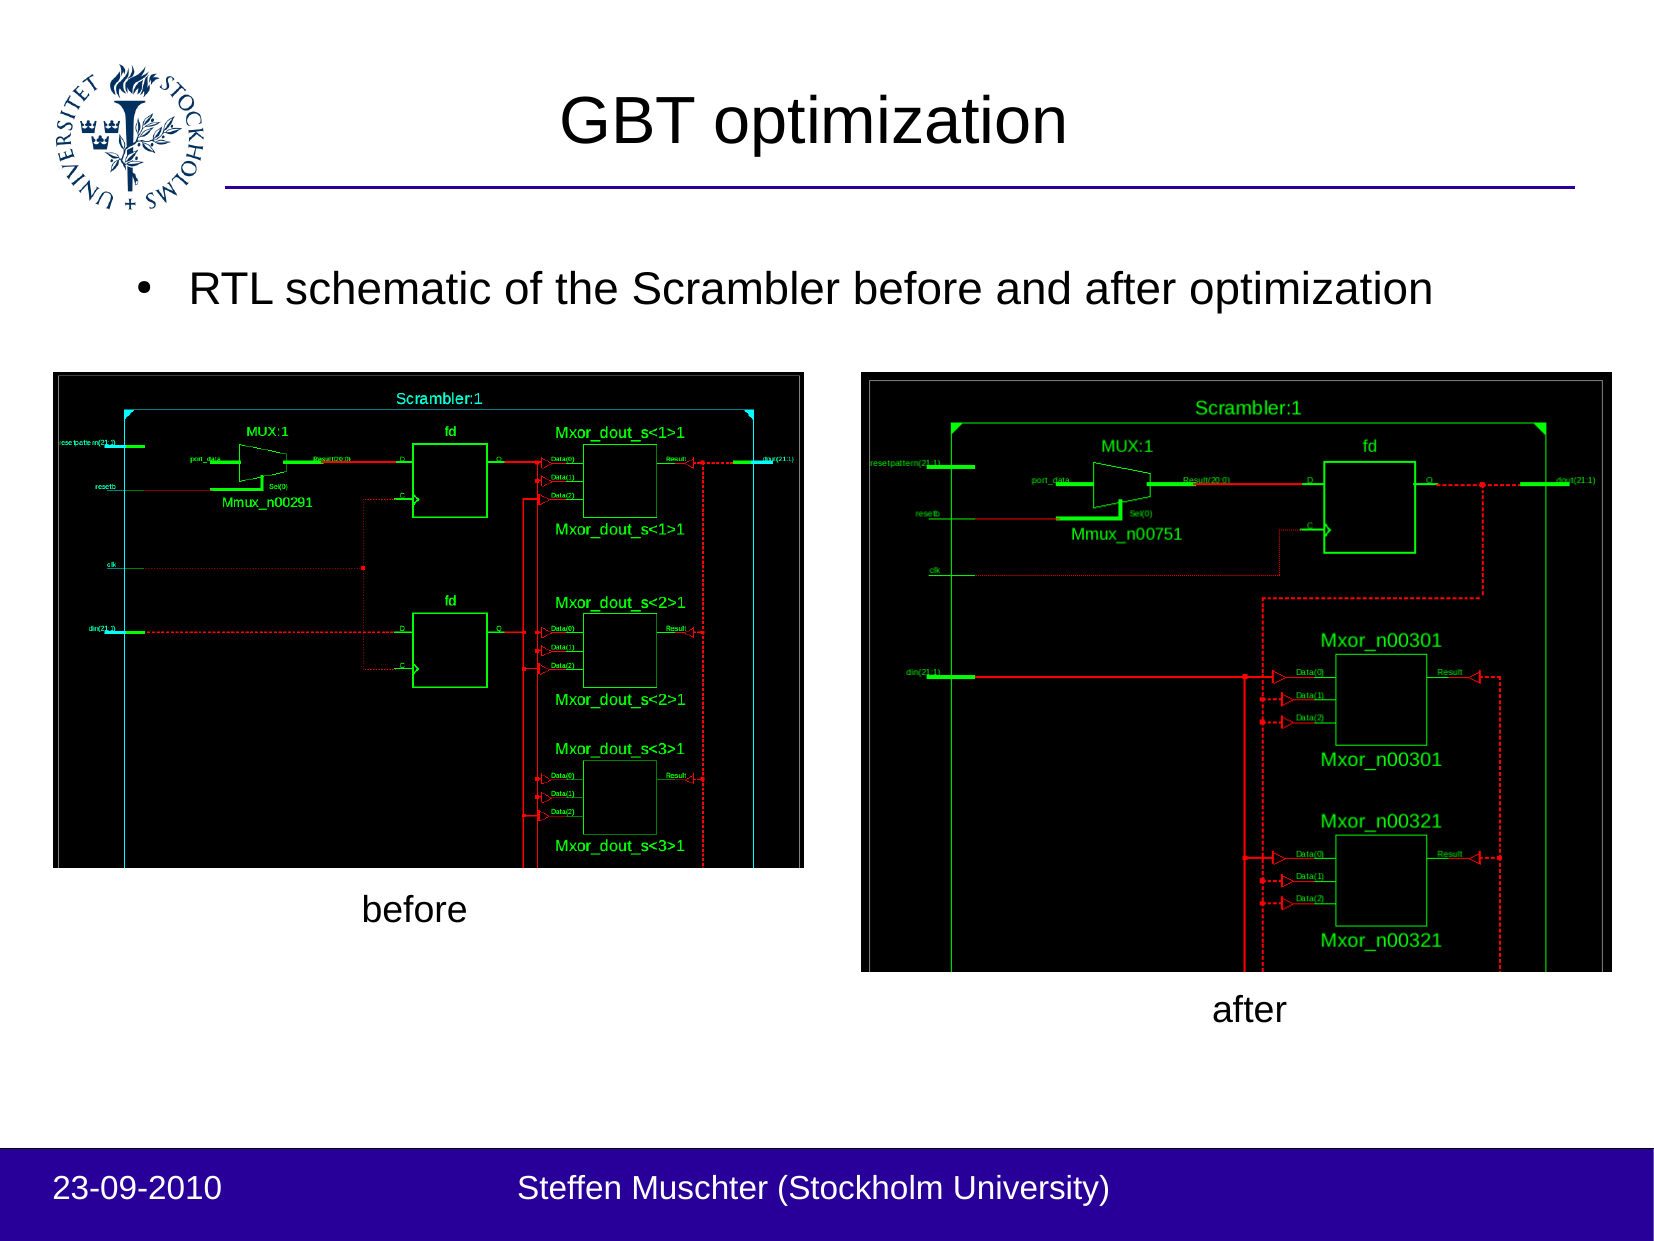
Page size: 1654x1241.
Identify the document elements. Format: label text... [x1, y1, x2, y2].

text_box GBT optimization [544, 75, 1086, 166]
text_box before [346, 880, 522, 938]
picture [861, 372, 1612, 972]
text_box after [1197, 981, 1372, 1039]
text_box RTL schematic of the Scrambler before and after optimization [121, 255, 1576, 322]
picture [53, 372, 804, 868]
picture [54, 64, 212, 215]
